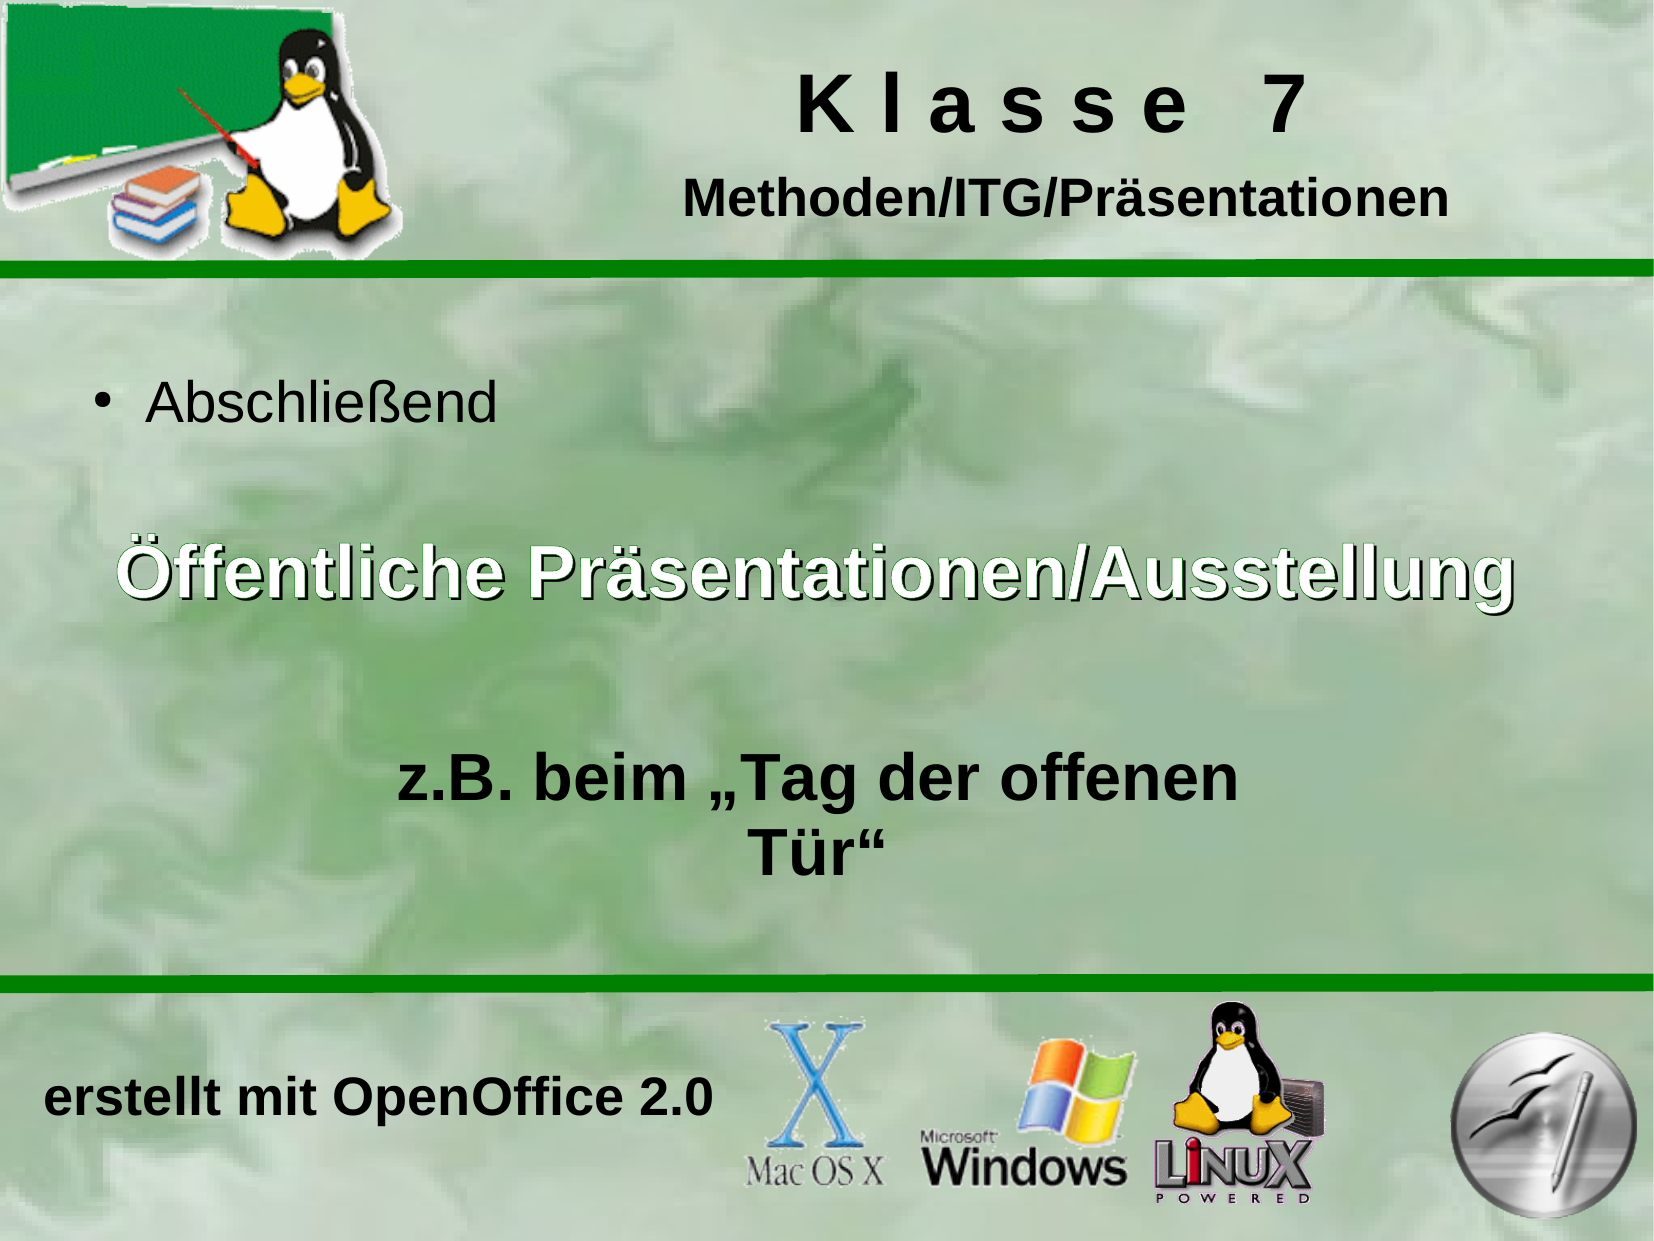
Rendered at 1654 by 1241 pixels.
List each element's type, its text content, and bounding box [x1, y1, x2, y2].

picture [0, 277, 1654, 1241]
title Klasse 7 [540, 0, 1563, 208]
list Abschließend [74, 369, 1563, 449]
text_box z.B. beim „Tag der offenen Tür“ [301, 732, 1336, 897]
text_box Öffentliche Präsentationen/Ausstellung [87, 522, 1545, 621]
text_box Methoden/ITG/Präsentationen [567, 160, 1567, 238]
text_box erstellt mit OpenOffice 2.0 [28, 1058, 715, 1136]
picture [0, 0, 1654, 260]
